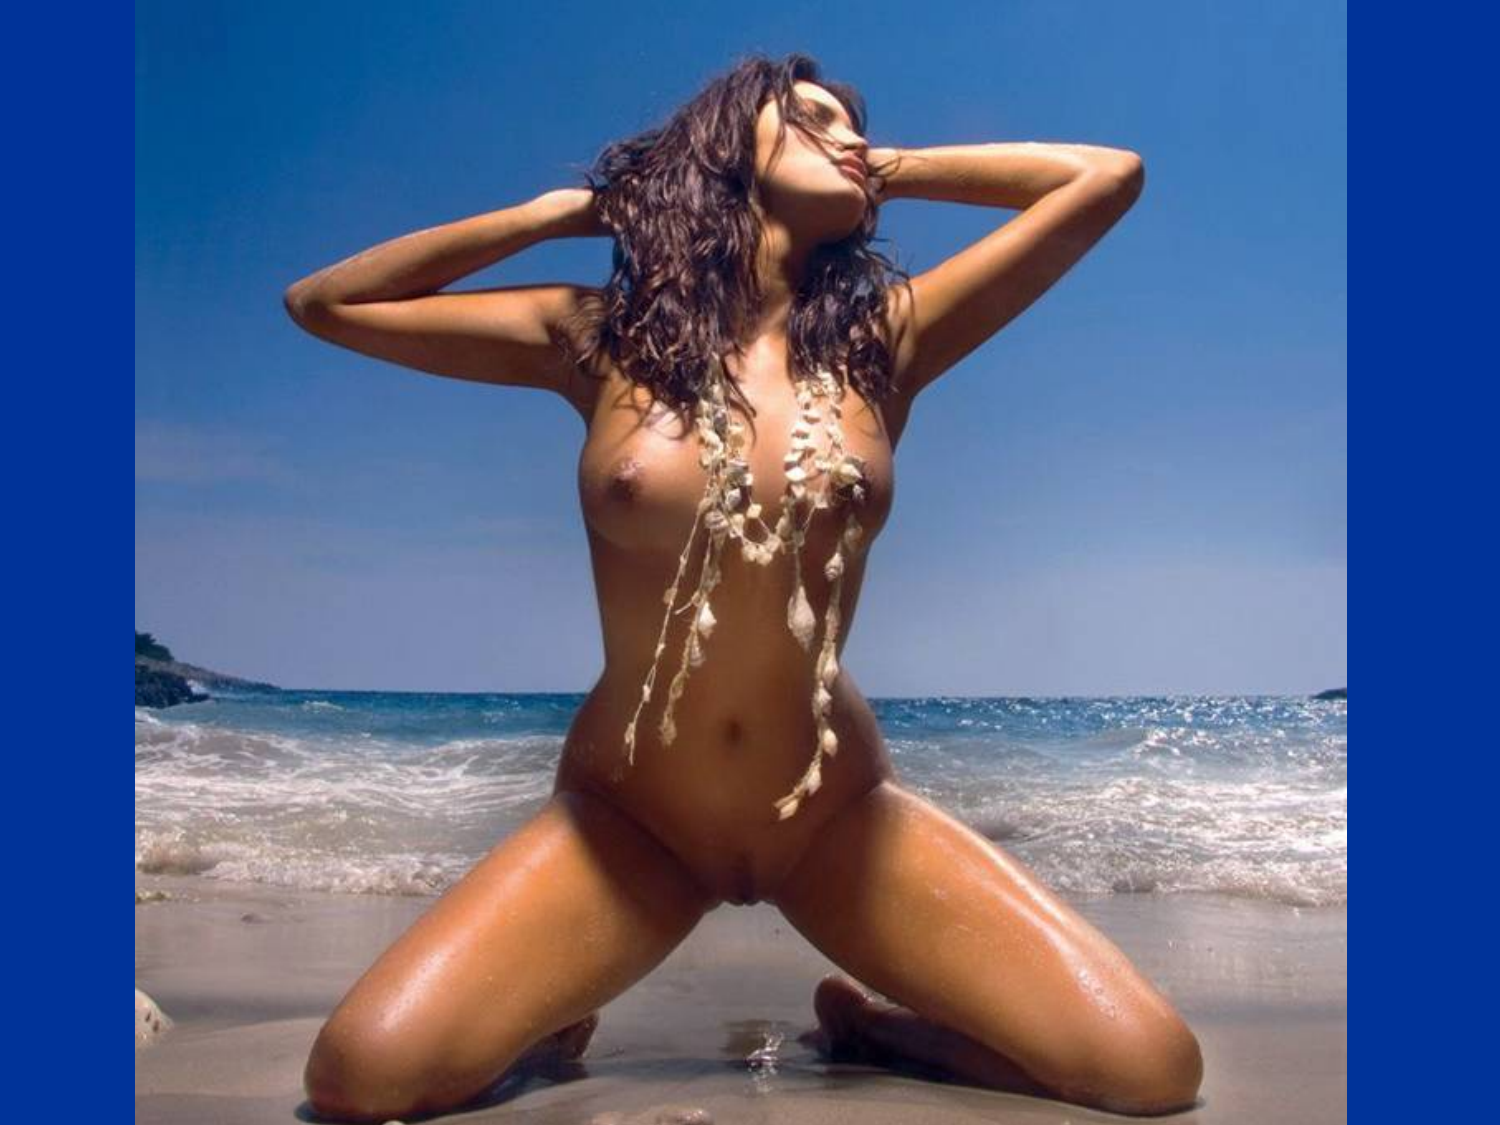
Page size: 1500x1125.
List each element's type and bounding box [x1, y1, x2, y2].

text_box [135, 0, 1347, 1125]
